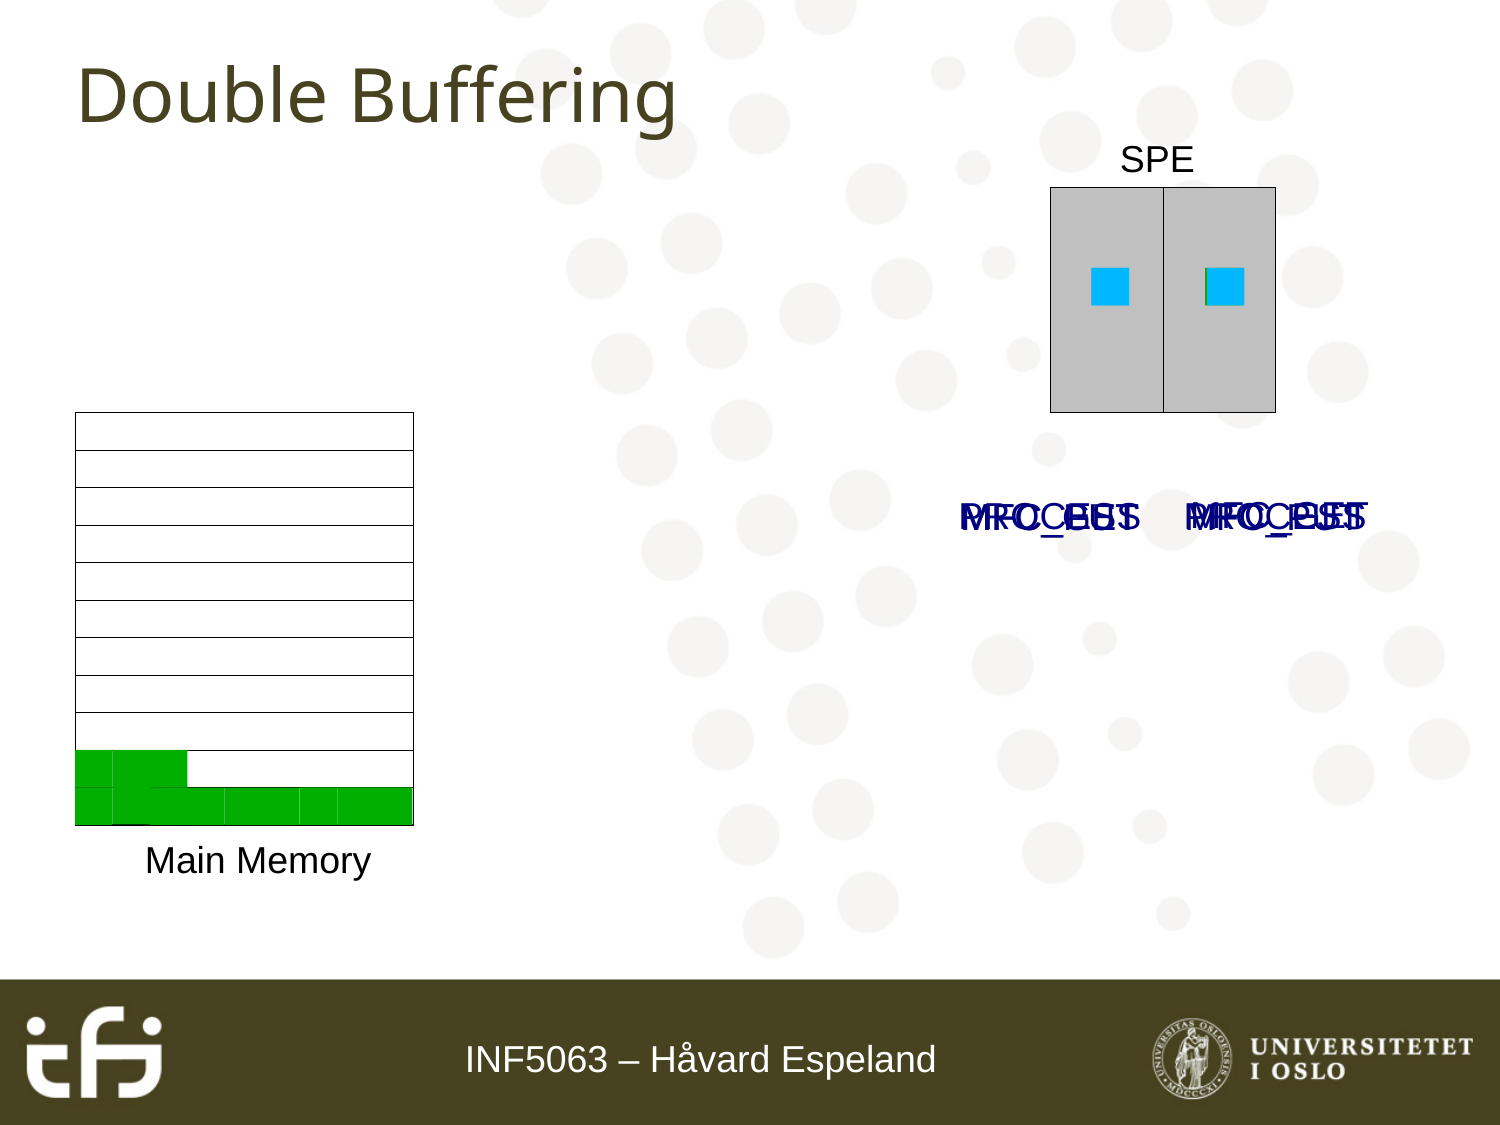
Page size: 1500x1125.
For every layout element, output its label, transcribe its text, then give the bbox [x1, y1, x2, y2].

text_box [1050, 187, 1163, 413]
text_box MFC_PUT [1160, 485, 1386, 546]
text_box MFC_GET [1167, 483, 1393, 544]
title Double Buffering [75, 40, 1426, 146]
text_box MFC_PUT [937, 485, 1160, 545]
picture [0, 0, 1500, 1125]
text_box Main Memory [130, 828, 393, 889]
text_box [1164, 187, 1276, 413]
text_box SPE [1105, 127, 1218, 188]
text_box [74, 412, 414, 826]
